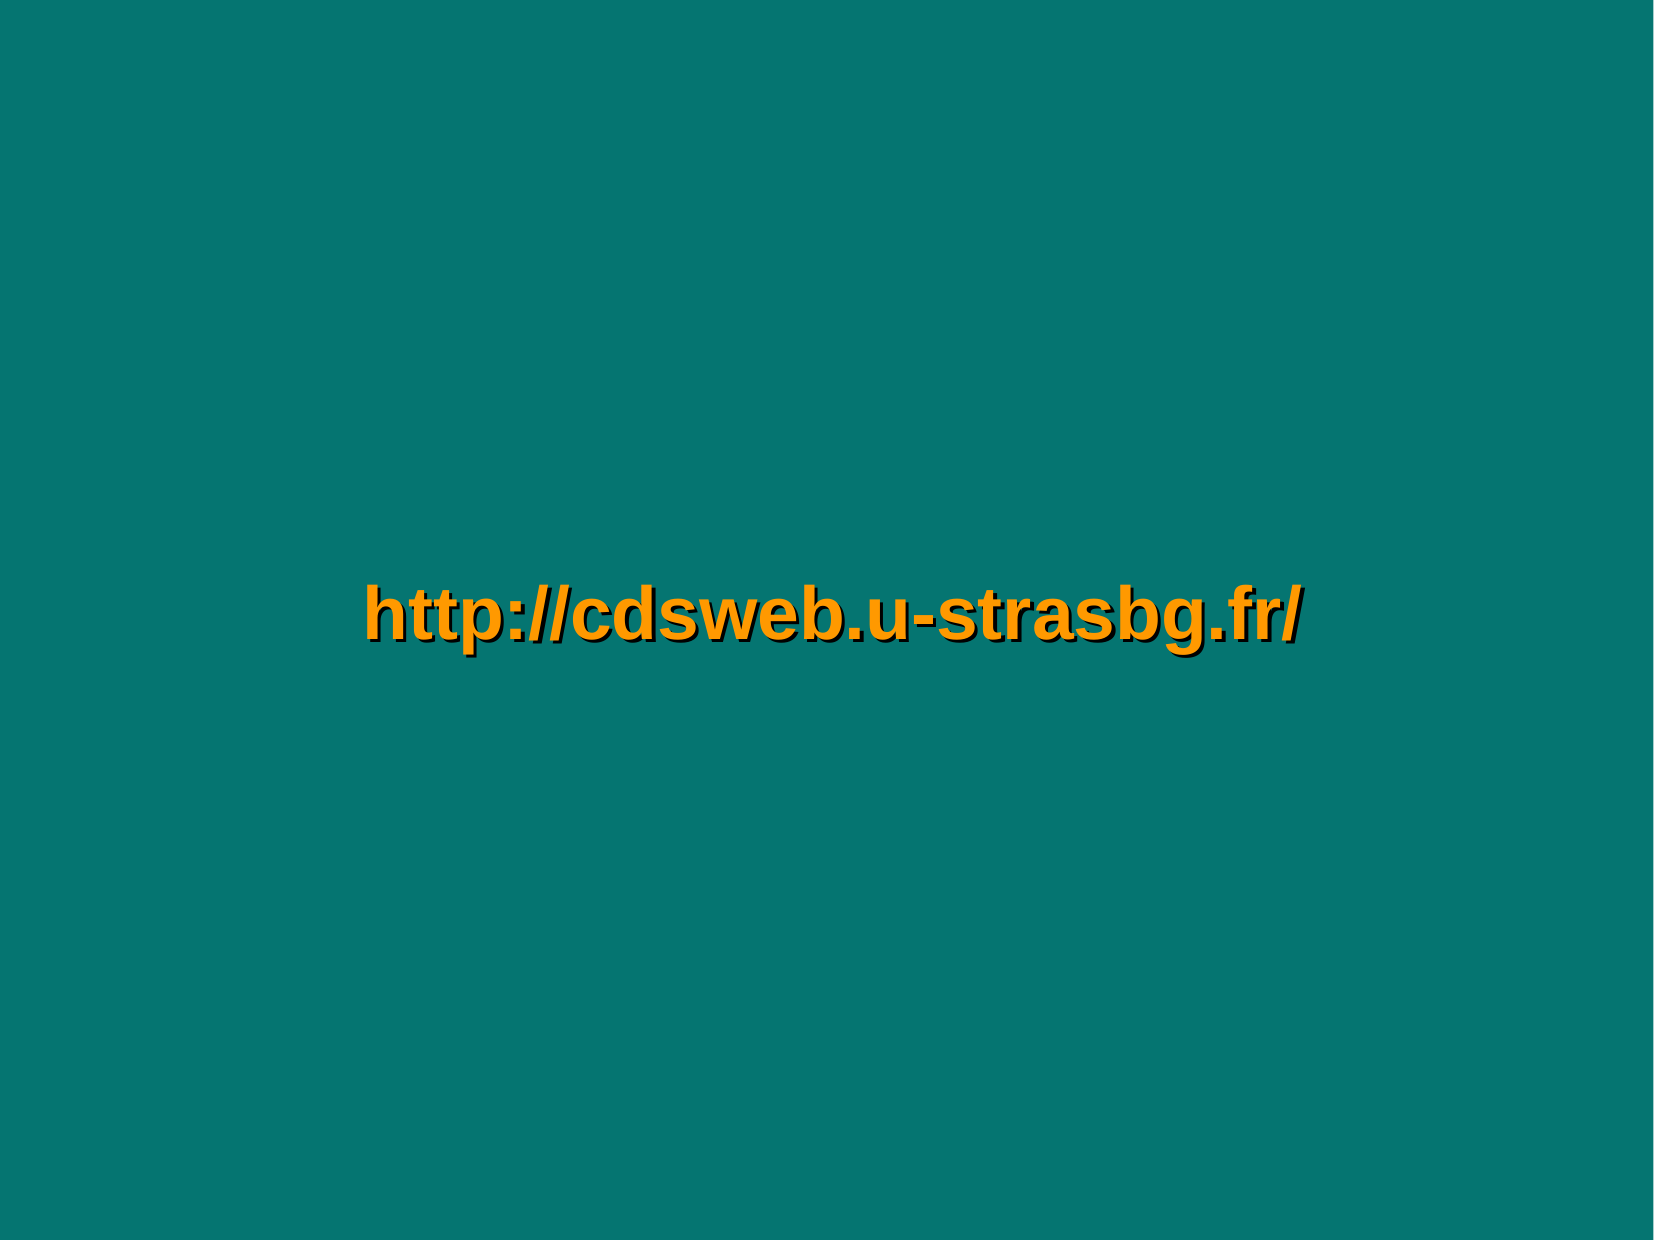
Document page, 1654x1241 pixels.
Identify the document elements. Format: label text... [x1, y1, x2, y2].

title http://cdsweb.u-strasbg.fr/ [88, 509, 1578, 717]
